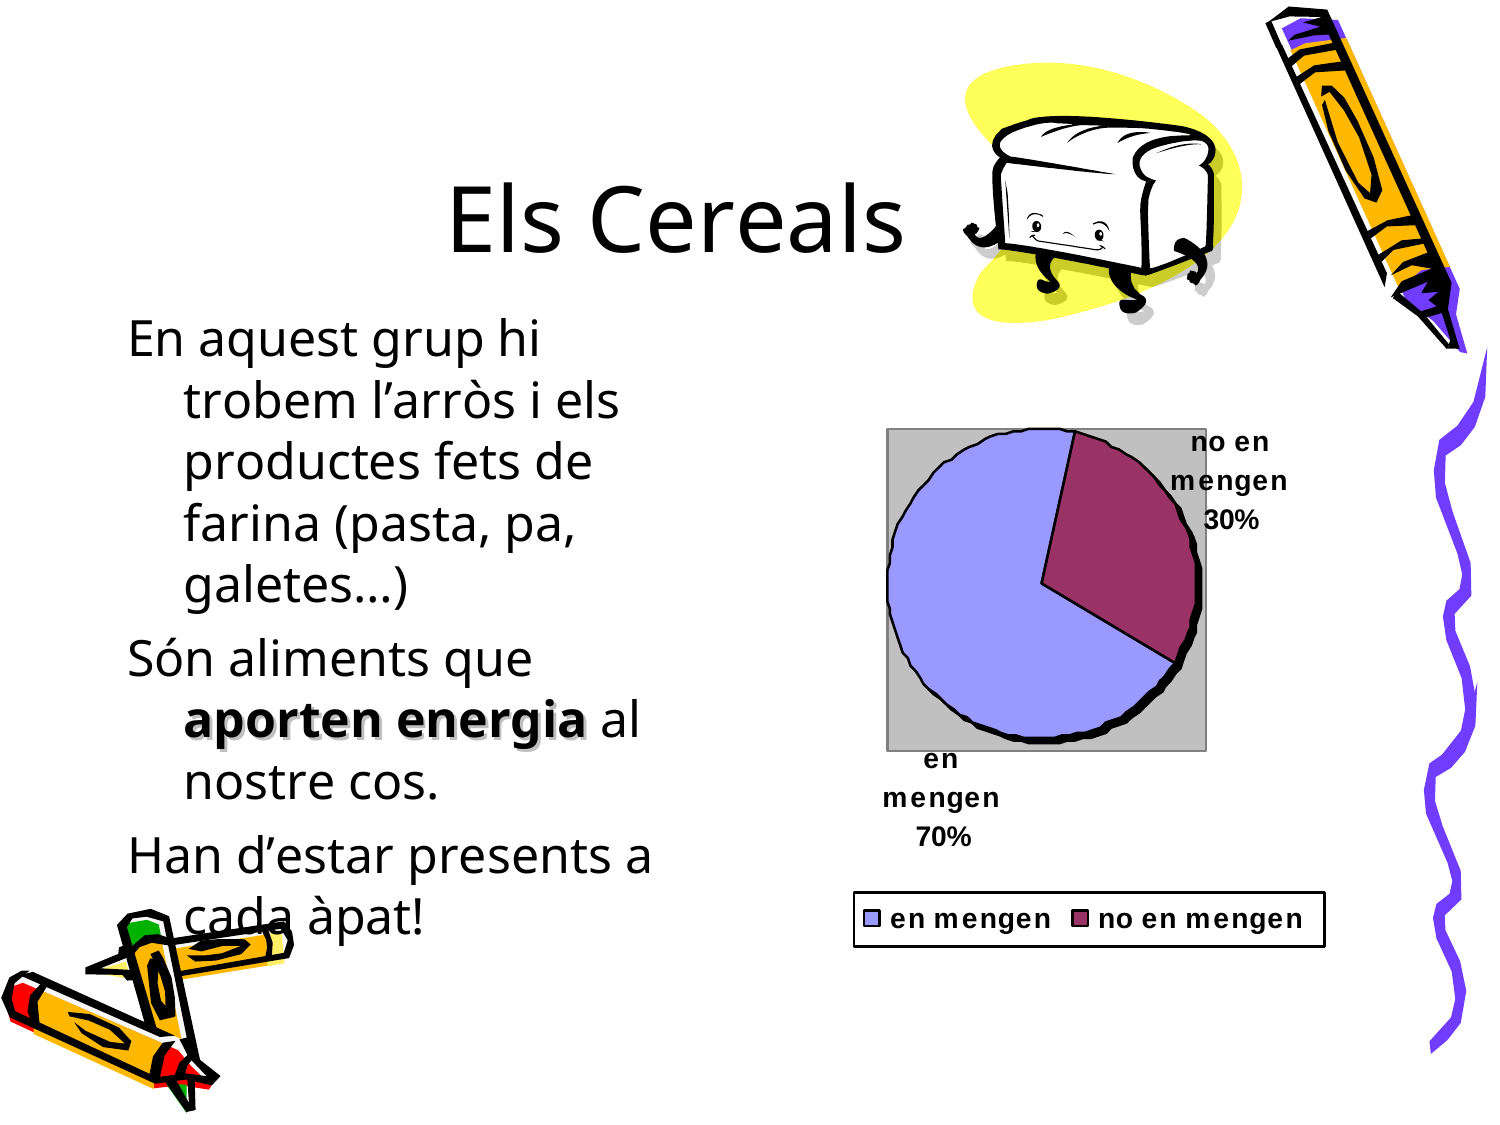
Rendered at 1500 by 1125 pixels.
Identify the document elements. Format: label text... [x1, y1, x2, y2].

picture [962, 62, 1246, 328]
chart [712, 387, 1469, 976]
list En aquest grup hi trobem l’arròs i els productes fets de farina (pasta, pa, galetes…) Són aliments que aporten energia al nostre cos. Han d’estar presents a cada àpat! [112, 299, 732, 901]
title Els Cereals [112, 24, 1240, 288]
